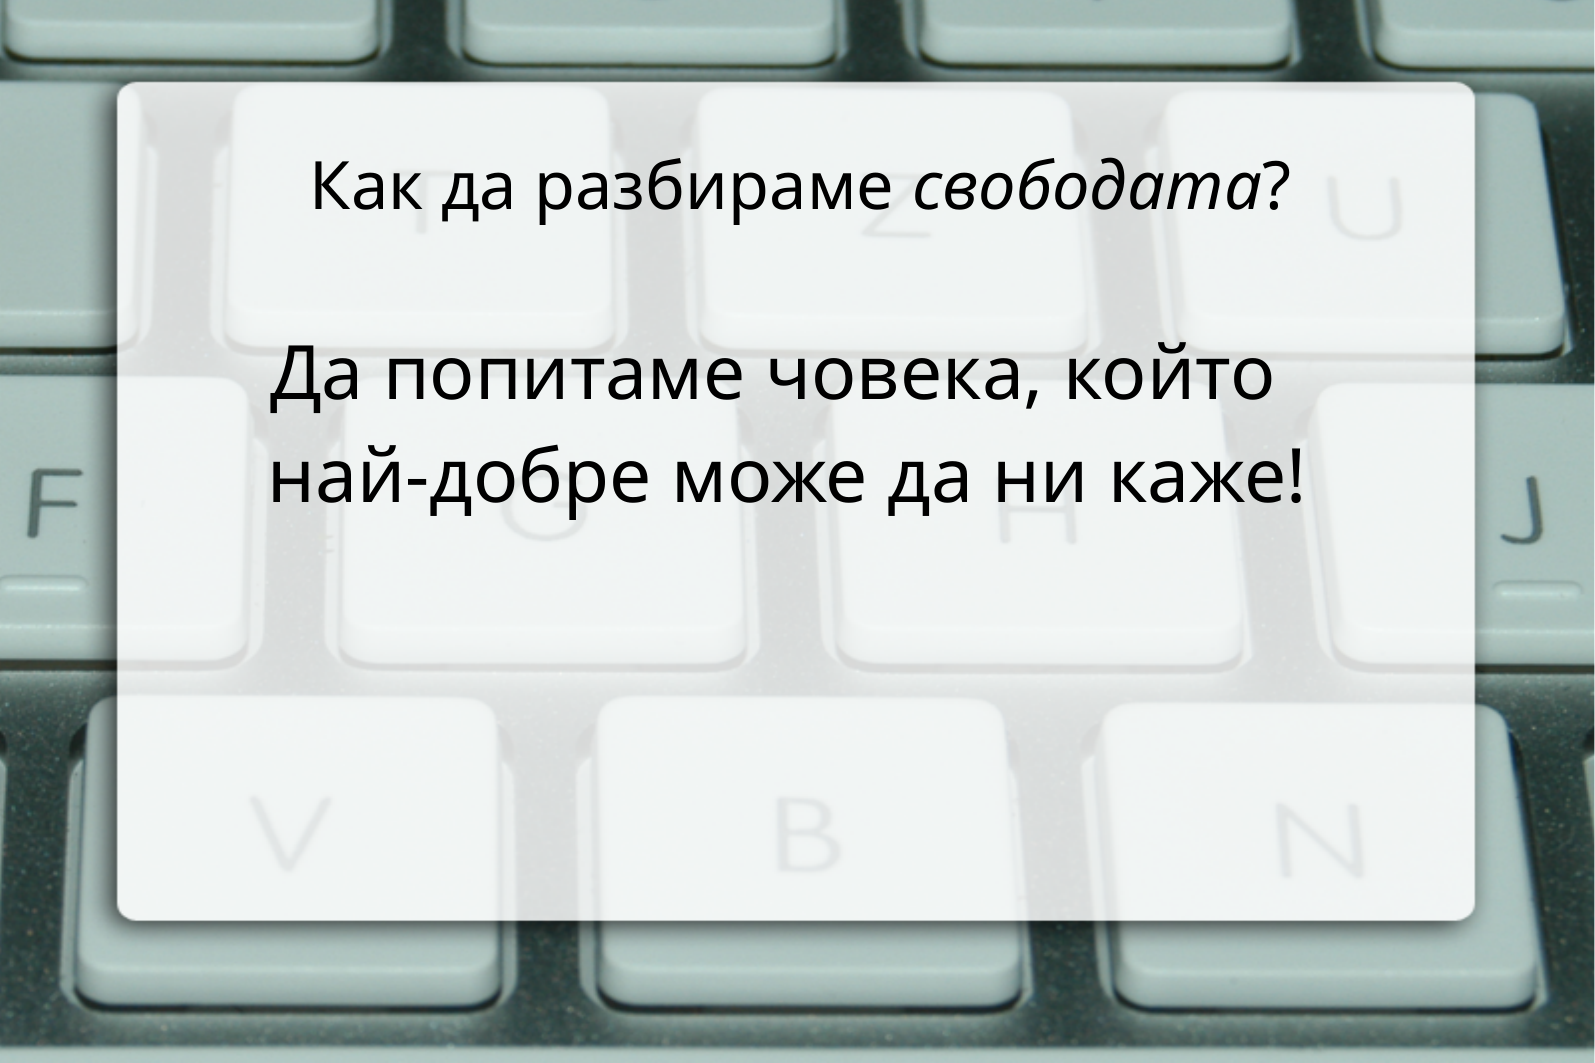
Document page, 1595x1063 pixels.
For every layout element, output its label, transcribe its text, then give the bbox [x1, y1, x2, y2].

title Как да разбираме свободата? [119, 94, 1482, 273]
list [172, 312, 1514, 983]
picture [0, 0, 1595, 1063]
title Да попитаме човека, който най-добре може да ни каже! [148, 335, 1392, 639]
